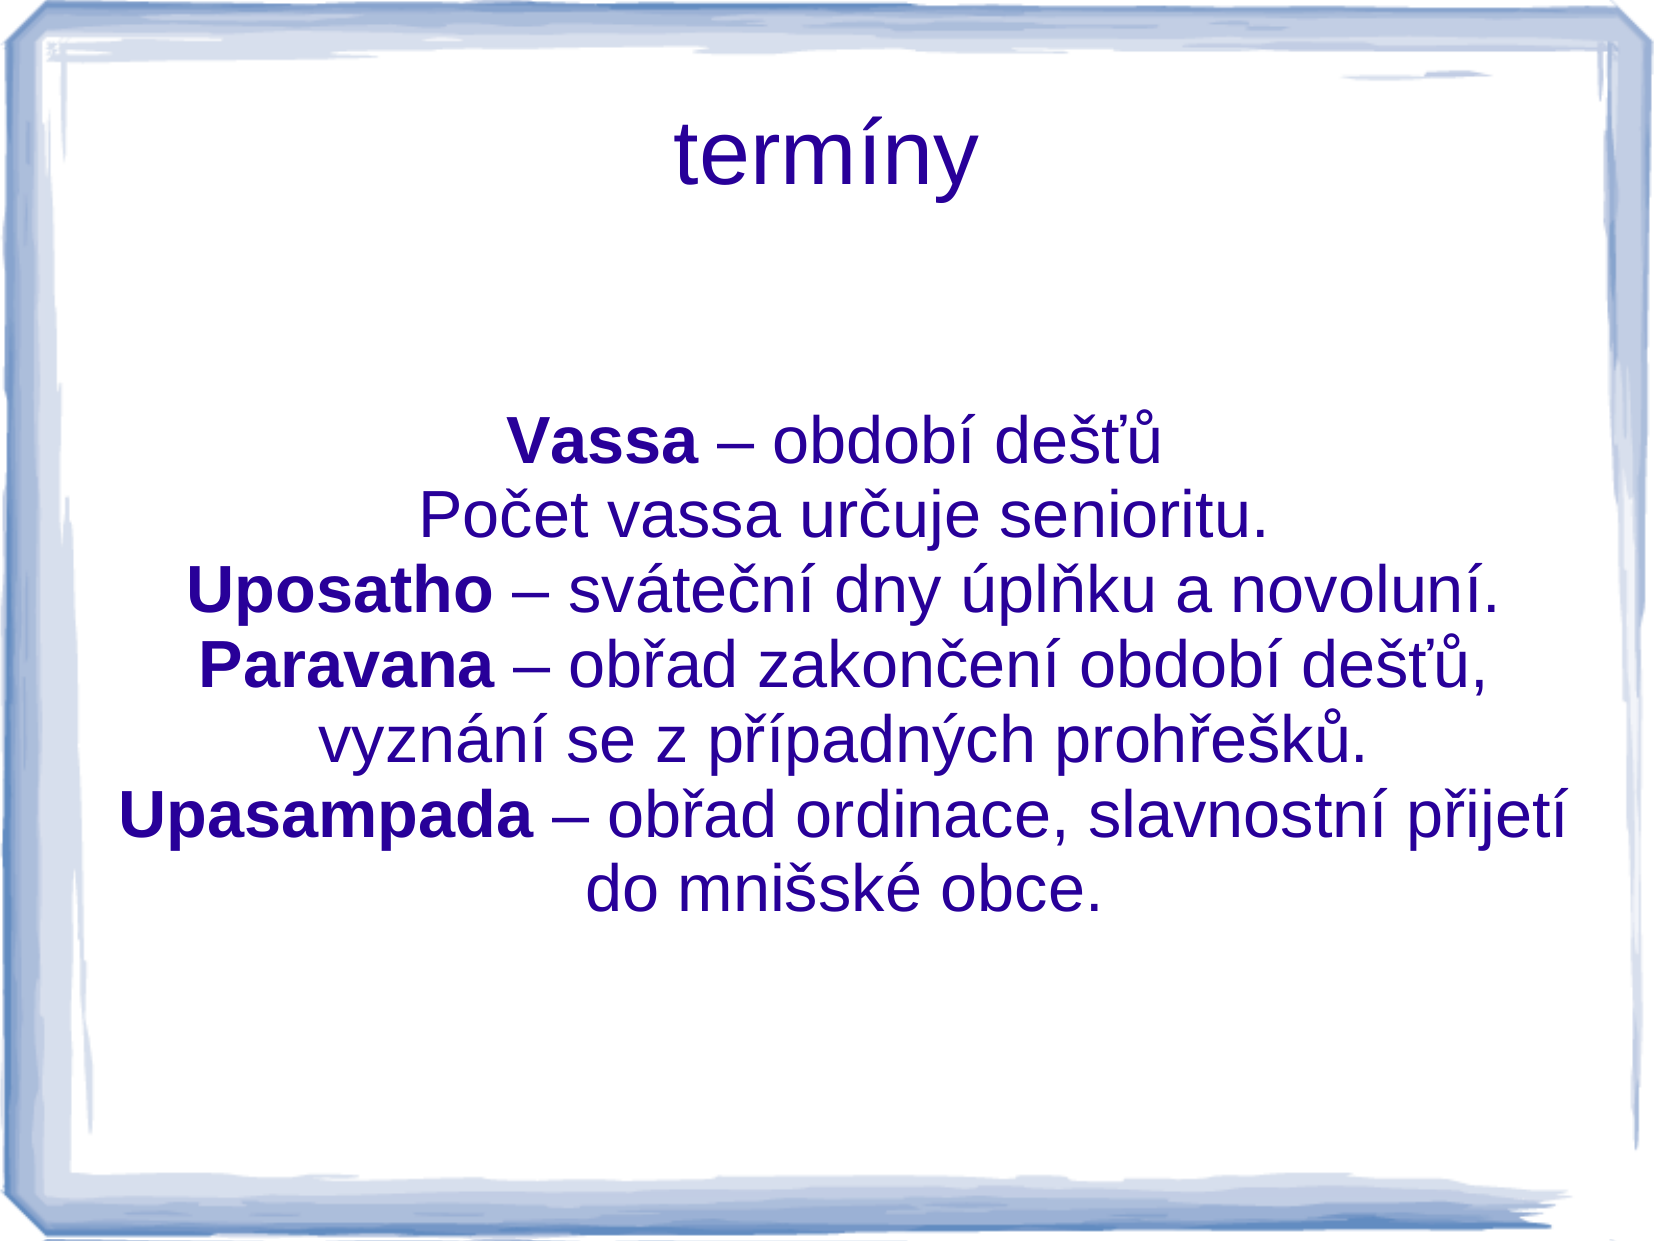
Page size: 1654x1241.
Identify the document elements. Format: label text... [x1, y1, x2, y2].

picture [0, 0, 1654, 1241]
subtitle Vassa – období dešťů Počet vassa určuje senioritu. Uposatho – sváteční dny úplňku a novoluní. Paravana – obřad zakončení období dešťů, vyznání se z případných prohřešků. Upasampada – obřad ordinace, slavnostní přijetí do mnišské obce. [118, 324, 1571, 1004]
title termíny [82, 49, 1571, 257]
